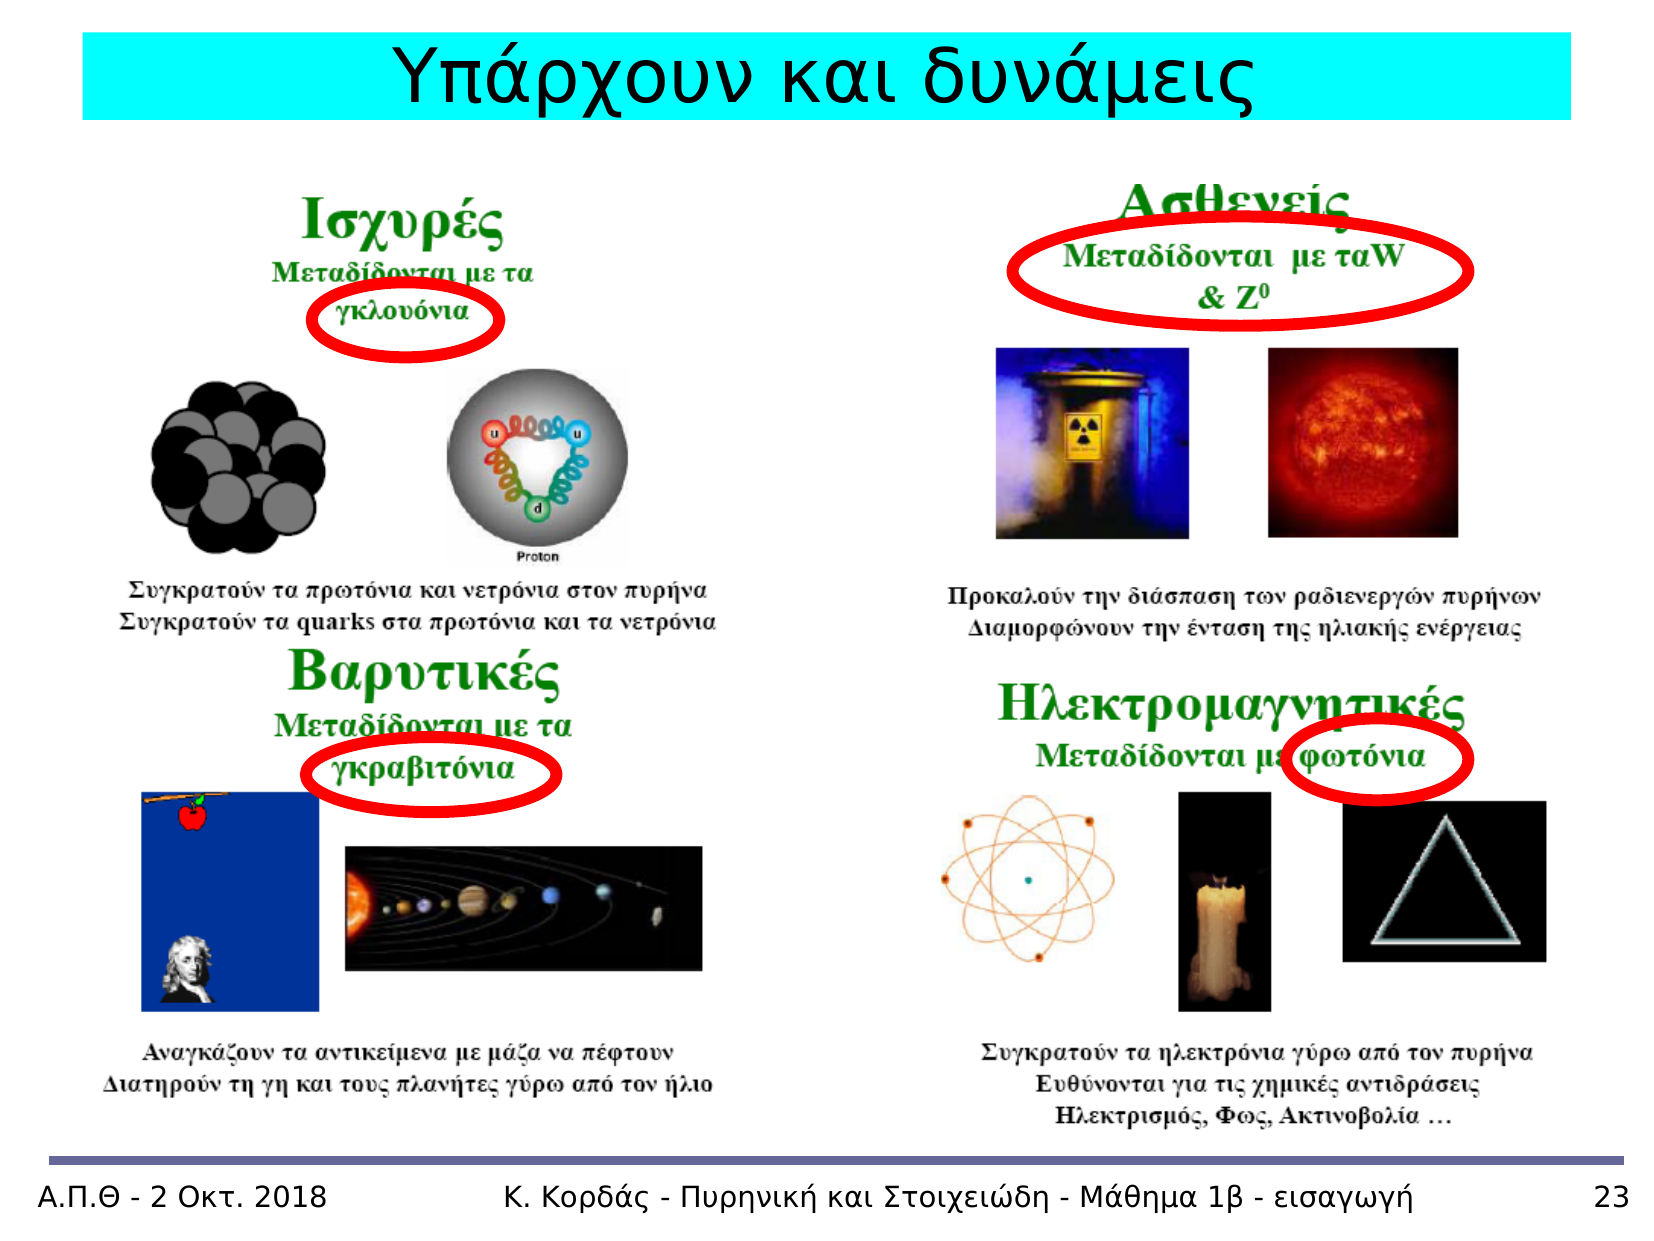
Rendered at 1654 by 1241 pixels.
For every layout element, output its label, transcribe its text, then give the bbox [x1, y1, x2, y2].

title Υπάρχουν και δυνάμεις [82, 32, 1571, 120]
text_box [29, 184, 1605, 1133]
